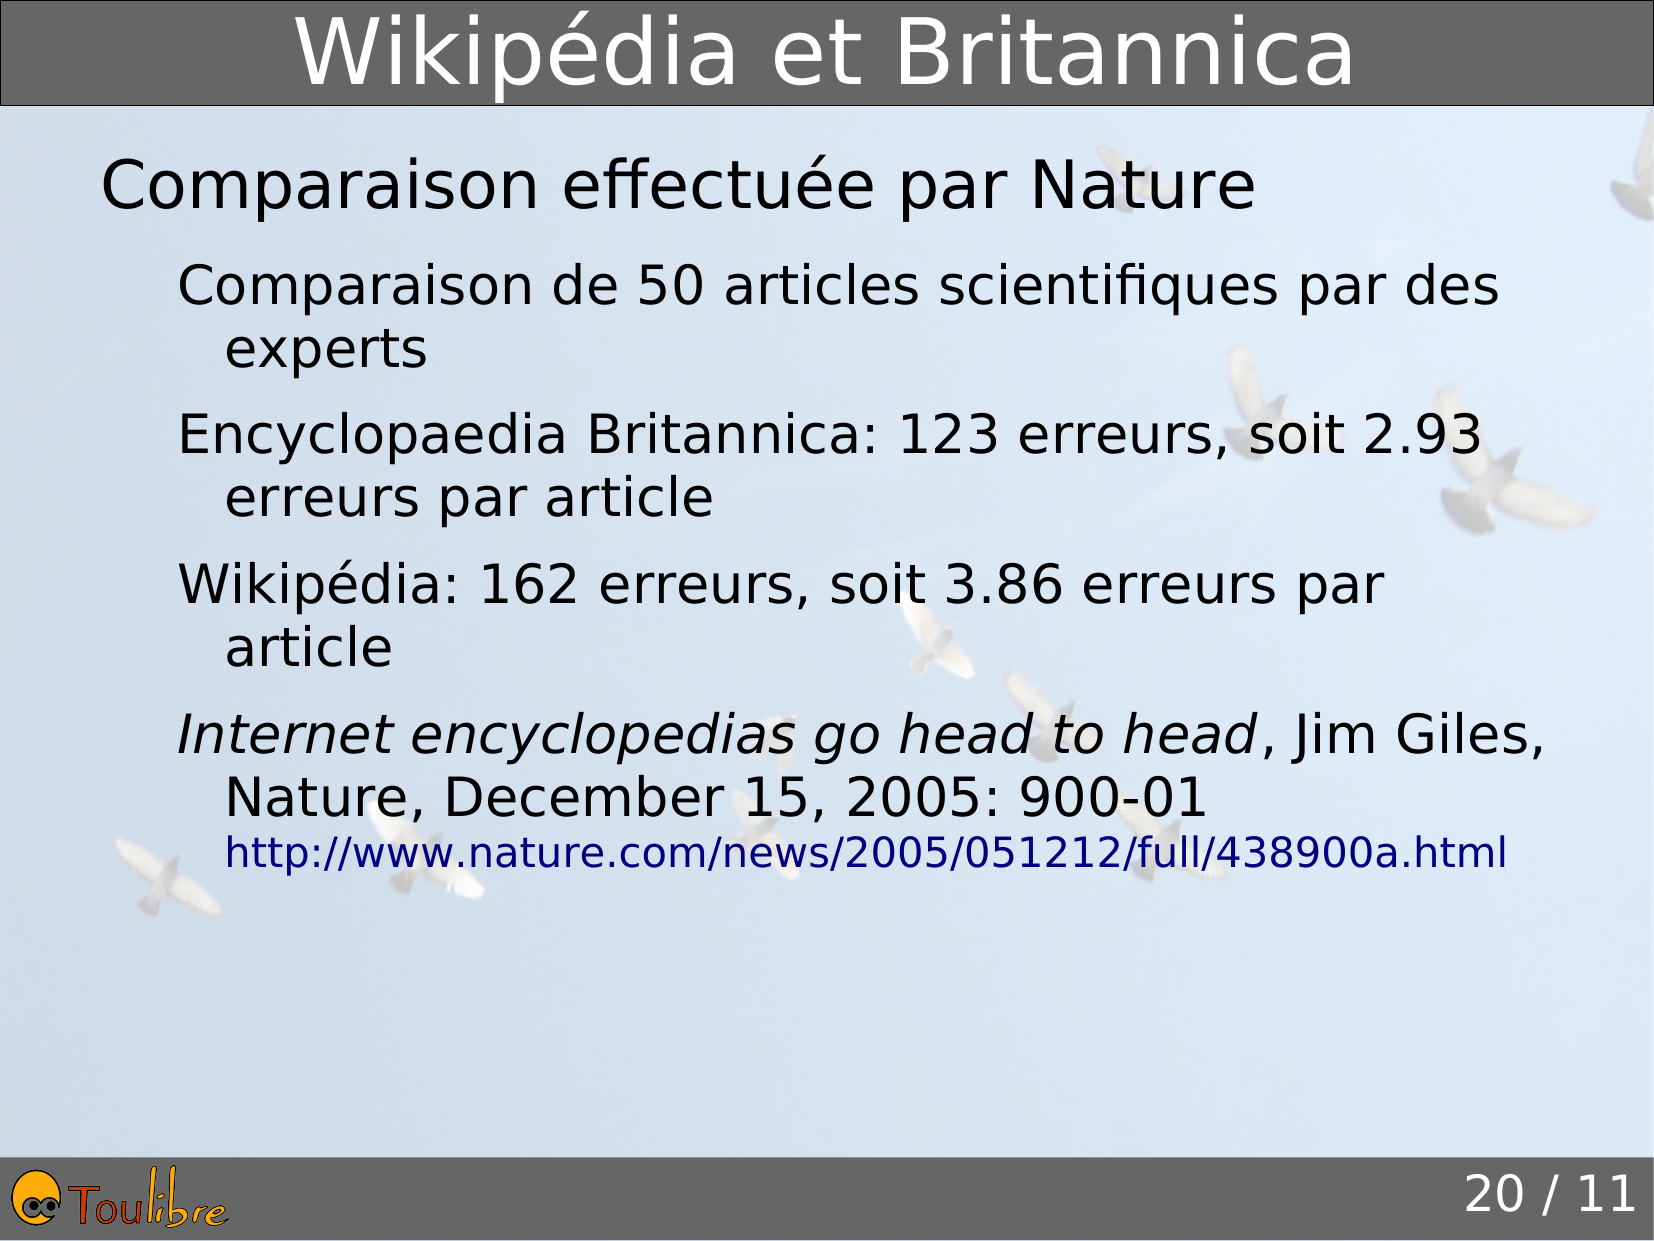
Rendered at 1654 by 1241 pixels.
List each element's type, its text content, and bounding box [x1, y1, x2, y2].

list Comparaison effectuée par Nature Comparaison de 50 articles scientifiques par des experts Encyclopaedia Britannica: 123 erreurs, soit 2.93 erreurs par article Wikipédia: 162 erreurs, soit 3.86 erreurs par article Internet encyclopedias go head to head, Jim Giles, Nature, December 15, 2005: 900-01 http://www.nature.com/news/2005/051212/full/438900a.html [82, 146, 1571, 1094]
picture [11, 1165, 229, 1228]
title Wikipédia et Britannica [0, 0, 1654, 107]
